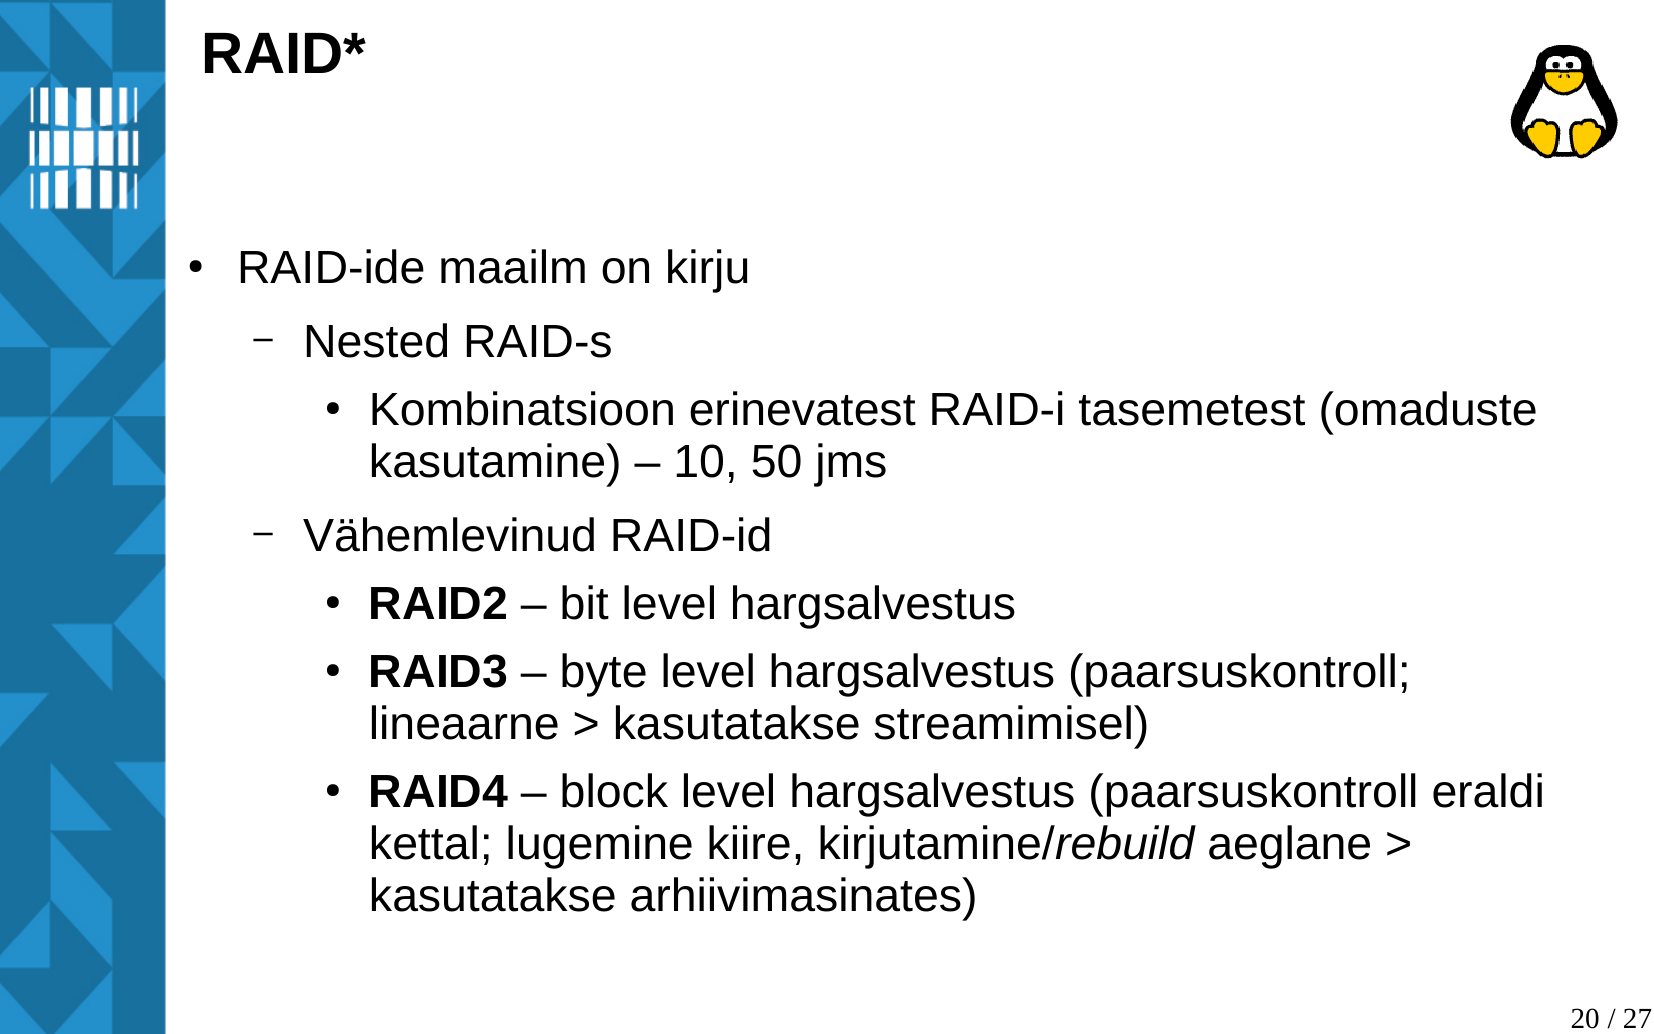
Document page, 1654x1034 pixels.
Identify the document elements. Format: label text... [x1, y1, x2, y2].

picture [1473, 11, 1654, 170]
title RAID* [201, 11, 1473, 95]
list RAID-ide maailm on kirju Nested RAID-s Kombinatsioon erinevatest RAID-i tasemetest (omaduste kasutamine) – 10, 50 jms Vähemlevinud RAID-id RAID2 – bit level hargsalvestus RAID3 – byte level hargsalvestus (paarsuskontroll; lineaarne > kasutatakse streamimisel) RAID4 – block level hargsalvestus (paarsuskontroll eraldi kettal; lugemine kiire, kirjutamine/rebuild aeglane > kasutatakse arhiivimasinates) [171, 241, 1607, 924]
